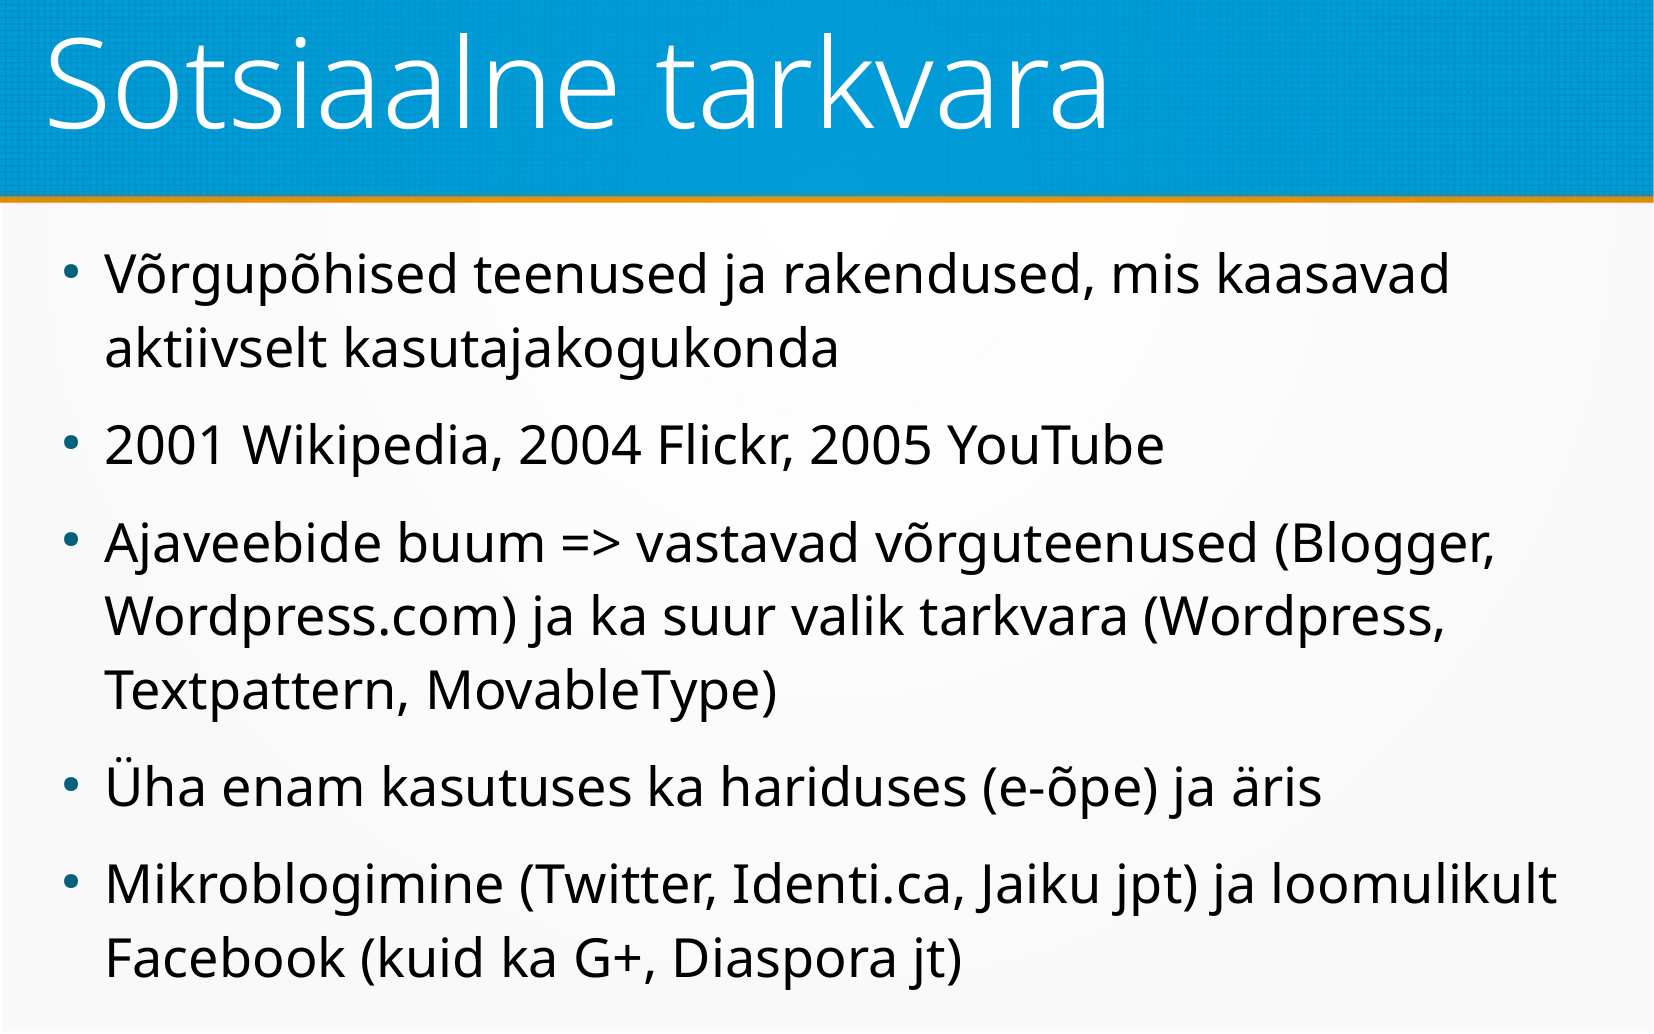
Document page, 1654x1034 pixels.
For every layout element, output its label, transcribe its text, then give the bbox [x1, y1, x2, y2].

title Sotsiaalne tarkvara [43, 0, 1619, 166]
picture [0, 195, 1654, 1034]
list Võrgupõhised teenused ja rakendused, mis kaasavad aktiivselt kasutajakogukonda 2001 Wikipedia, 2004 Flickr, 2005 YouTube Ajaveebide buum => vastavad võrguteenused (Blogger, Wordpress.com) ja ka suur valik tarkvara (Wordpress, Textpattern, MovableType) Üha enam kasutuses ka hariduses (e-õpe) ja äris Mikroblogimine (Twitter, Identi.ca, Jaiku jpt) ja loomulikult Facebook (kuid ka G+, Diaspora jt) [47, 236, 1607, 1002]
